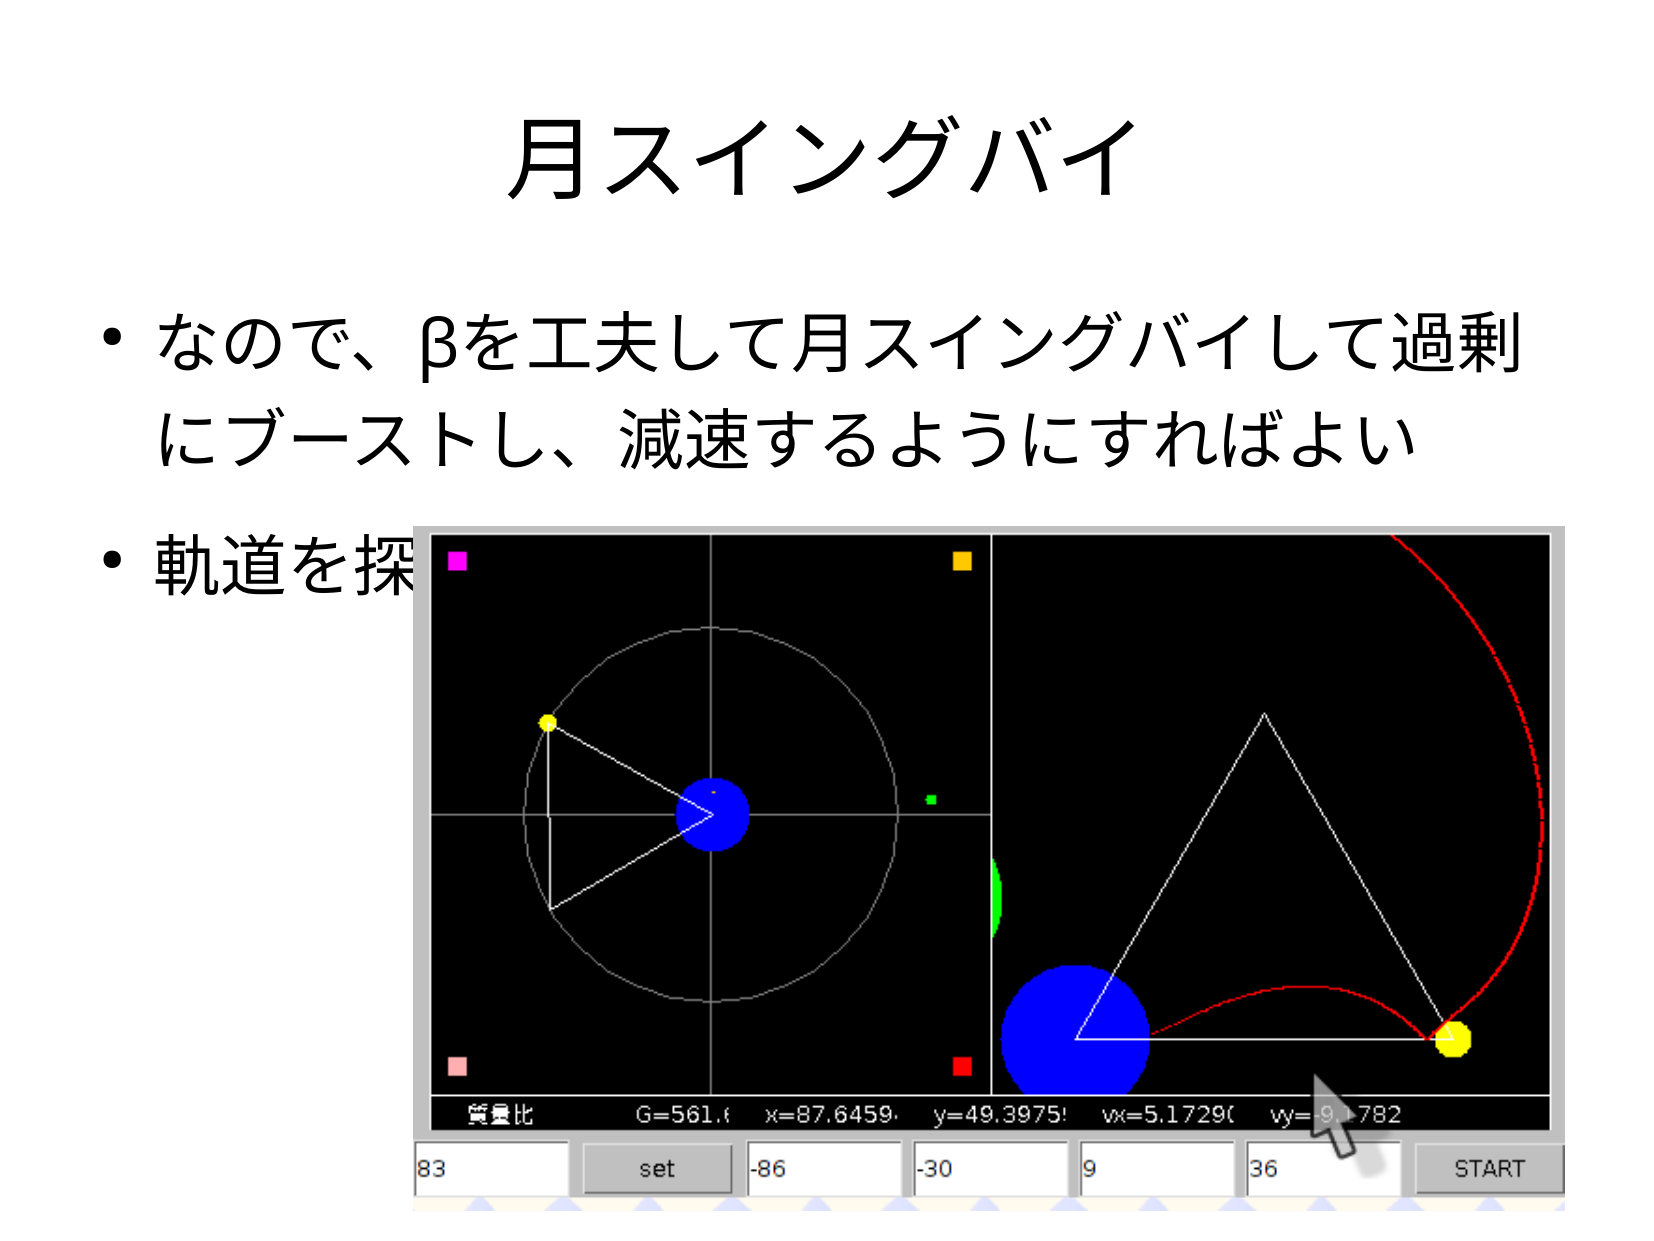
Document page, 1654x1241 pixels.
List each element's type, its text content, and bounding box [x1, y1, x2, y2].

title 月スイングバイ [82, 56, 1571, 250]
list なので、βを工夫して月スイングバイして過剰にブーストし、減速するようにすればよい 軌道を探っていたら… [82, 290, 1571, 1109]
picture [413, 526, 1565, 1211]
